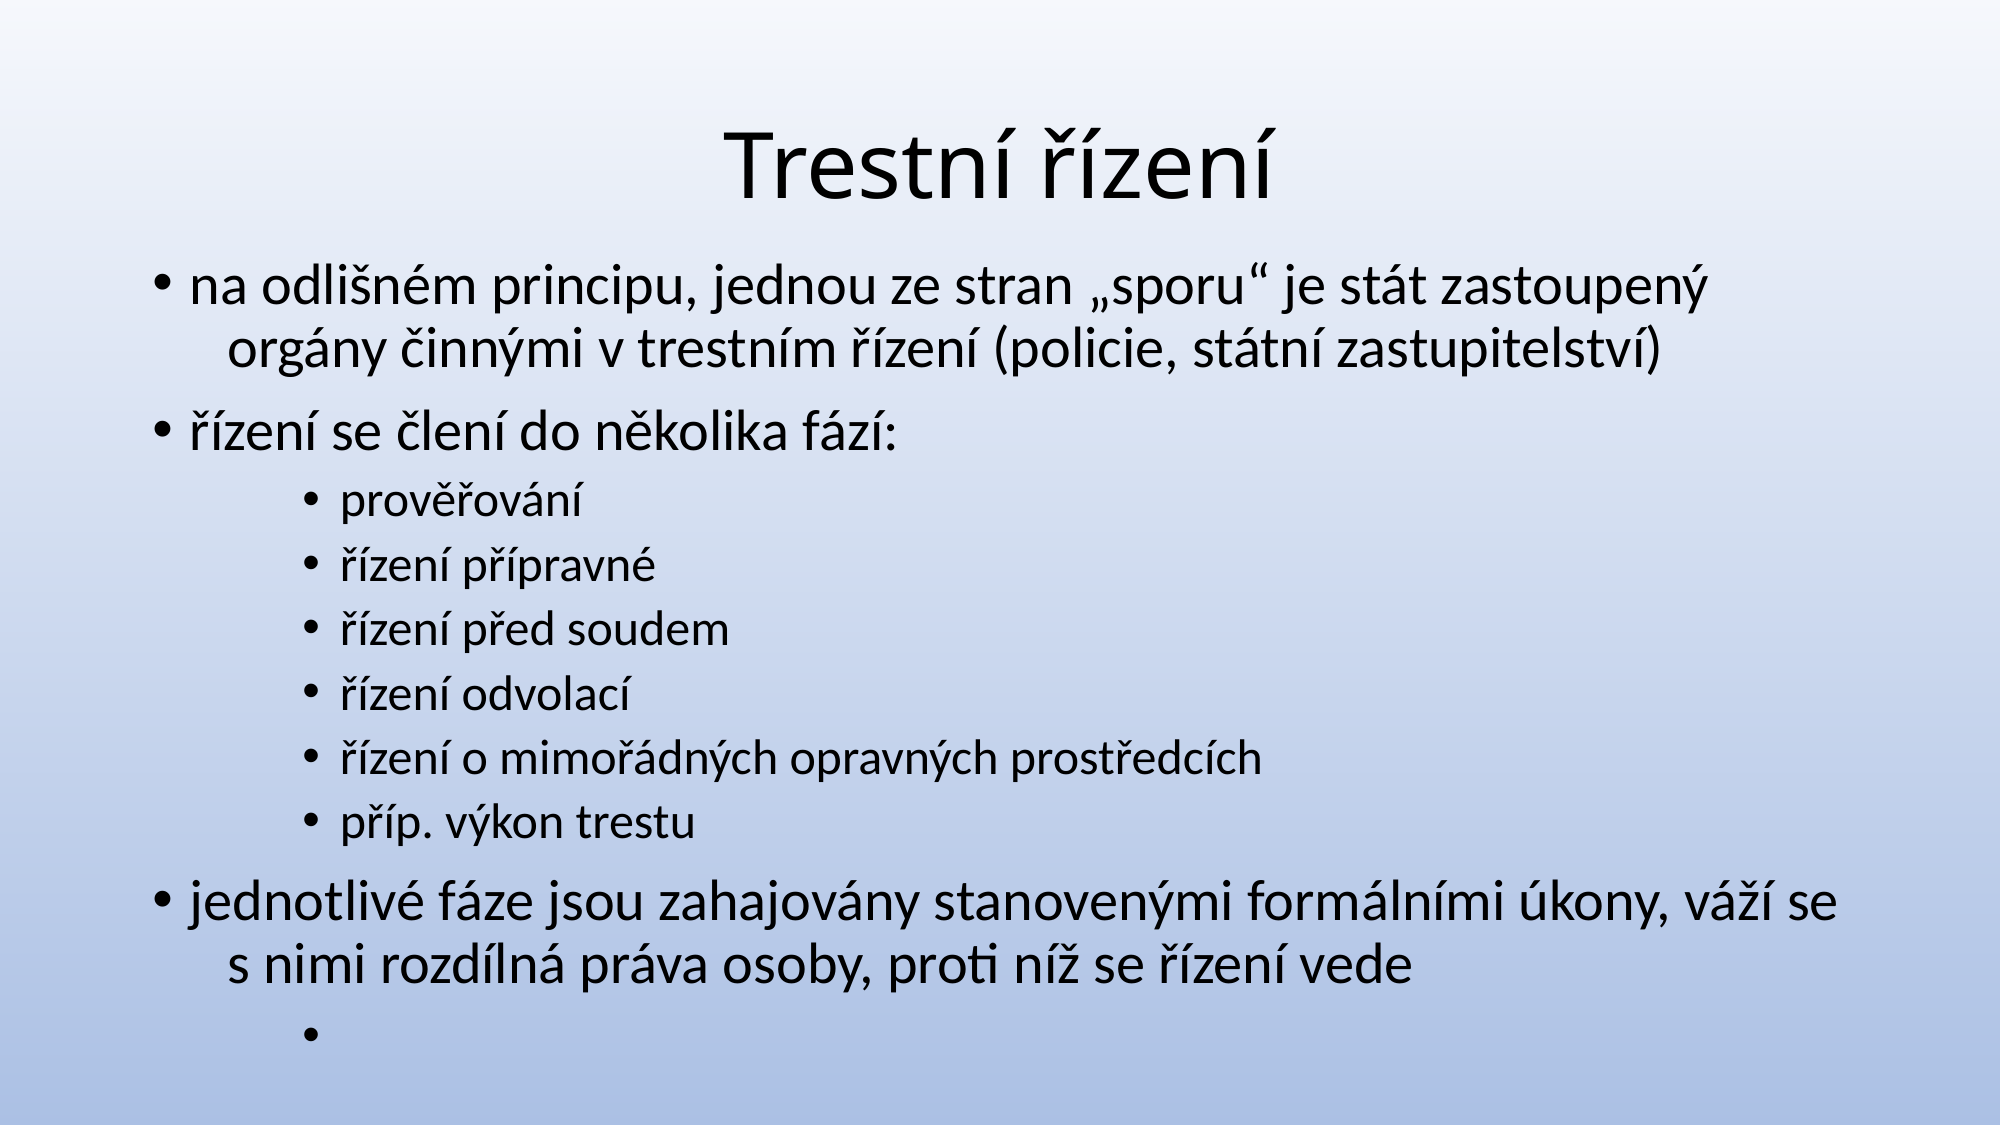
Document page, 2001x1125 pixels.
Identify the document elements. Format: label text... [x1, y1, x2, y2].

title Trestní řízení [137, 59, 1863, 246]
list na odlišném principu, jednou ze stran „sporu“ je stát zastoupený orgány činnými v trestním řízení (policie, státní zastupitelství) řízení se člení do několika fází: prověřování řízení přípravné řízení před soudem řízení odvolací řízení o mimořádných opravných prostředcích příp. výkon trestu jednotlivé fáze jsou zahajovány stanovenými formálními úkony, váží se s nimi rozdílná práva osoby, proti níž se řízení vede [137, 246, 1863, 1072]
